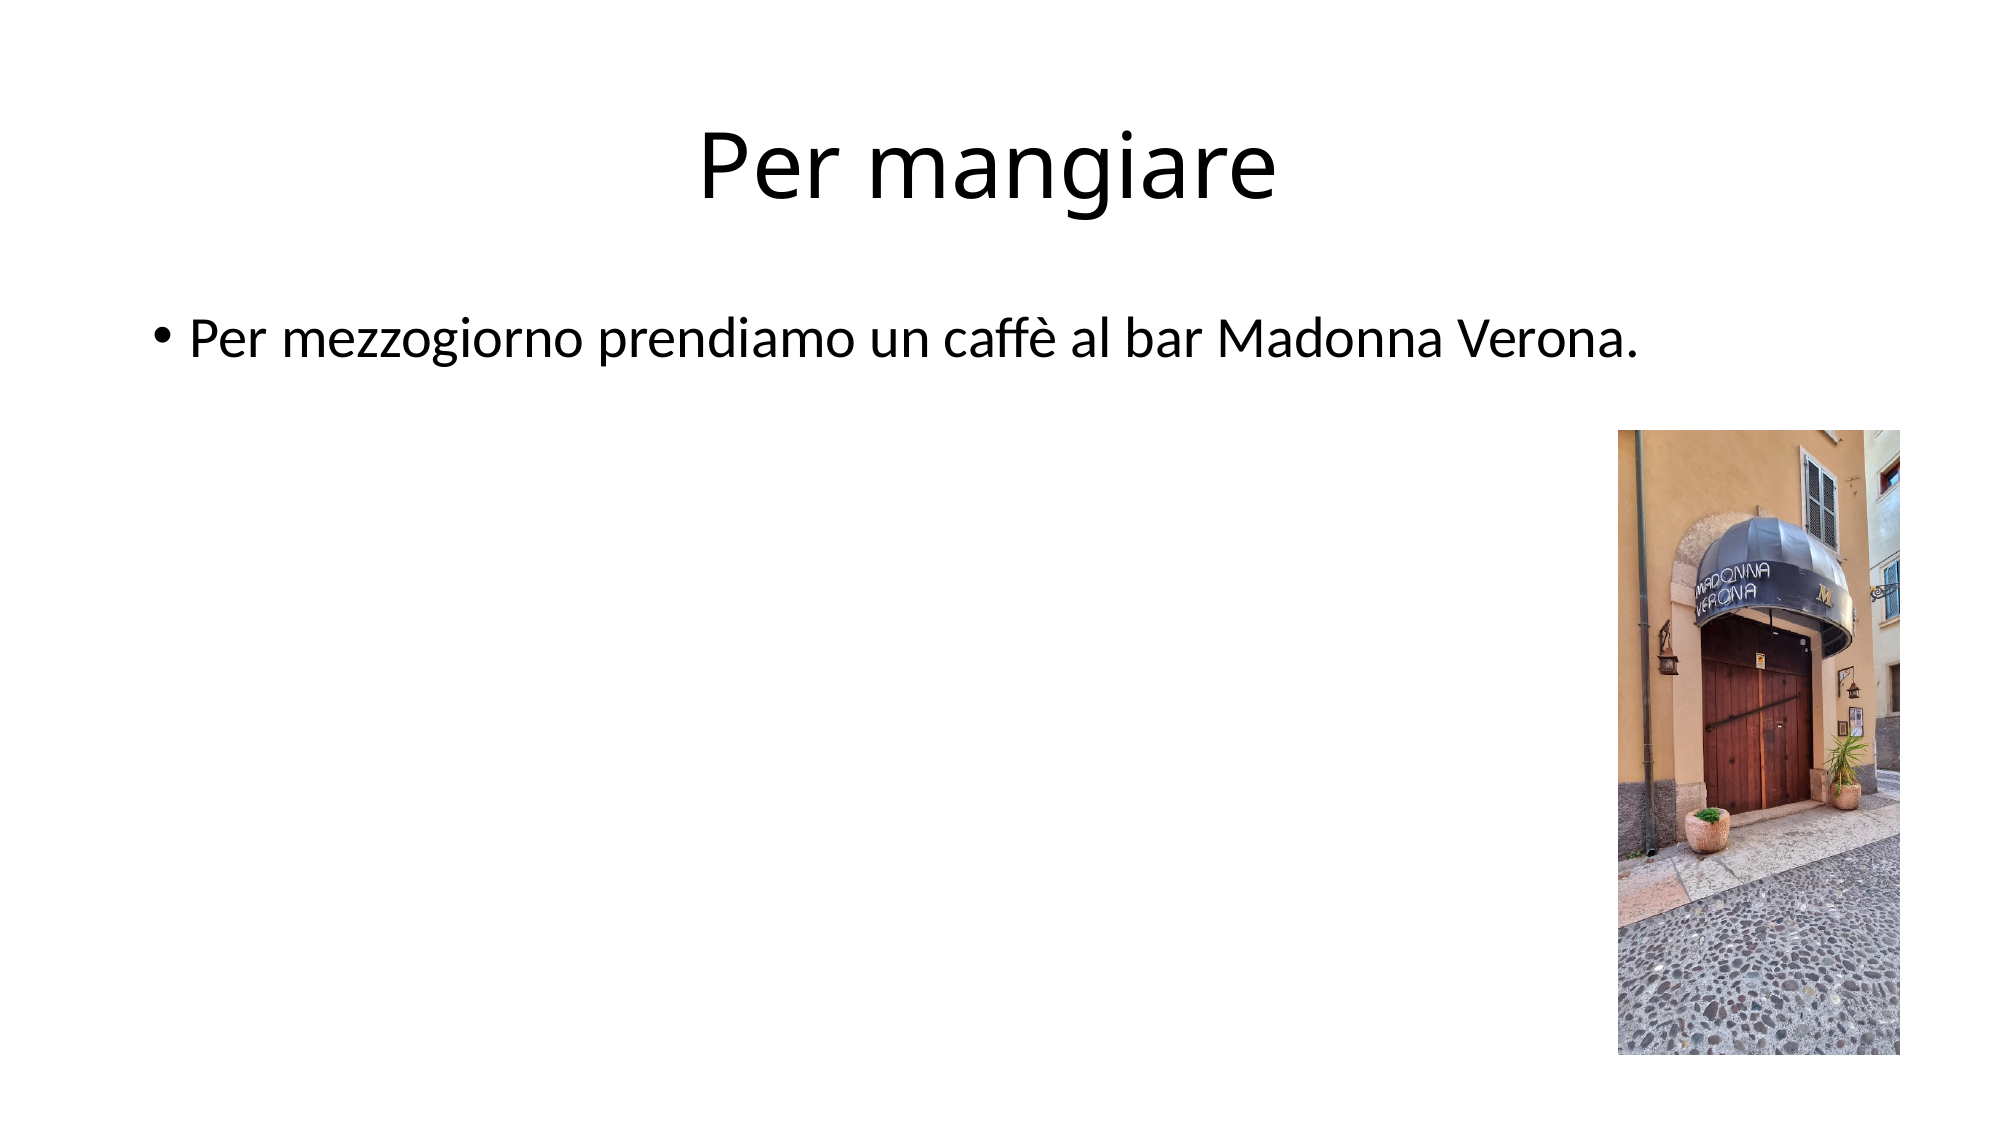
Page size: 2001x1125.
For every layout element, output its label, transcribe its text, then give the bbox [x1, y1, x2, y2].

title Per mangiare [137, 59, 1863, 278]
list Per mezzogiorno prendiamo un caffè al bar Madonna Verona. [137, 299, 1863, 1014]
picture [1618, 430, 1900, 1055]
